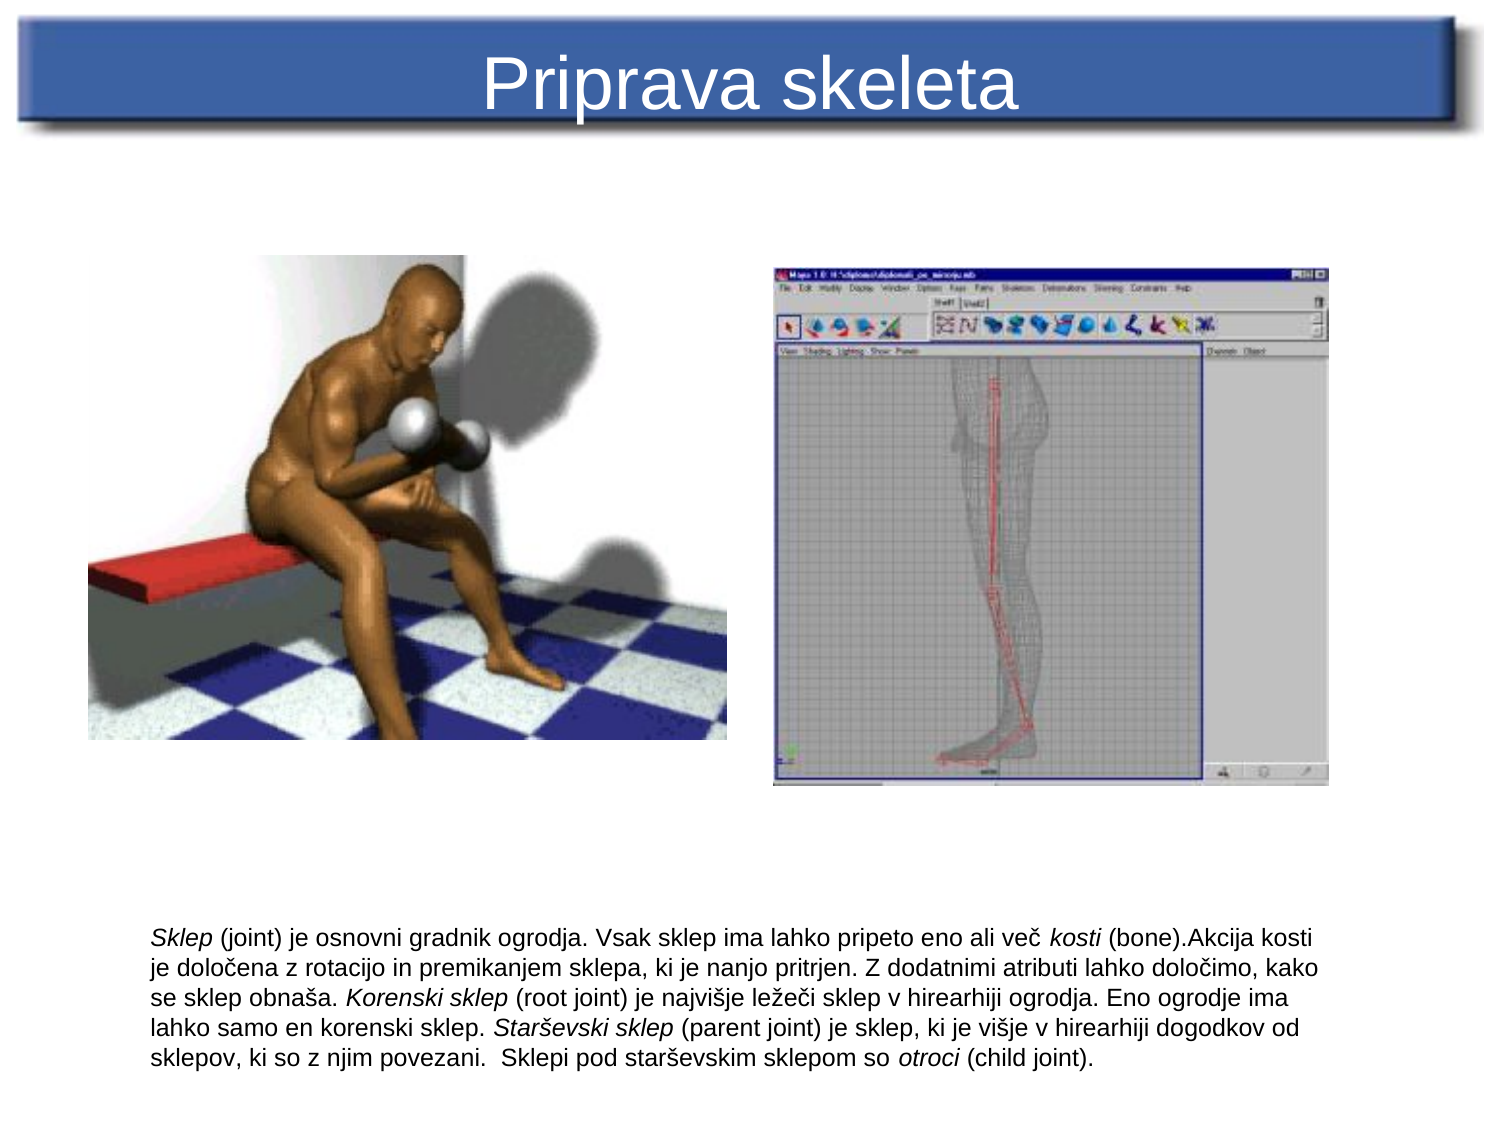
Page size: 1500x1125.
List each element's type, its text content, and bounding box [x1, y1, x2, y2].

picture [16, 13, 1484, 141]
picture [773, 267, 1329, 786]
picture [88, 255, 727, 740]
title Priprava skeleta [75, 26, 1426, 133]
text_box Sklep (joint) je osnovni gradnik ogrodja. Vsak sklep ima lahko pripeto eno ali več kosti (bone).Akcija kosti je določena z rotacijo in premikanjem sklepa, ki je nanjo pritrjen. Z dodatnimi atributi lahko določimo, kako se sklep obnaša. Korenski sklep (root joint) je najvišje ležeči sklep v hirearhiji ogrodja. Eno ogrodje ima lahko samo en korenski sklep. Starševski sklep (parent joint) je sklep, ki je višje v hirearhiji dogodkov od sklepov, ki so z njim povezani. Sklepi pod starševskim sklepom so otroci (child joint). [135, 914, 1353, 1110]
